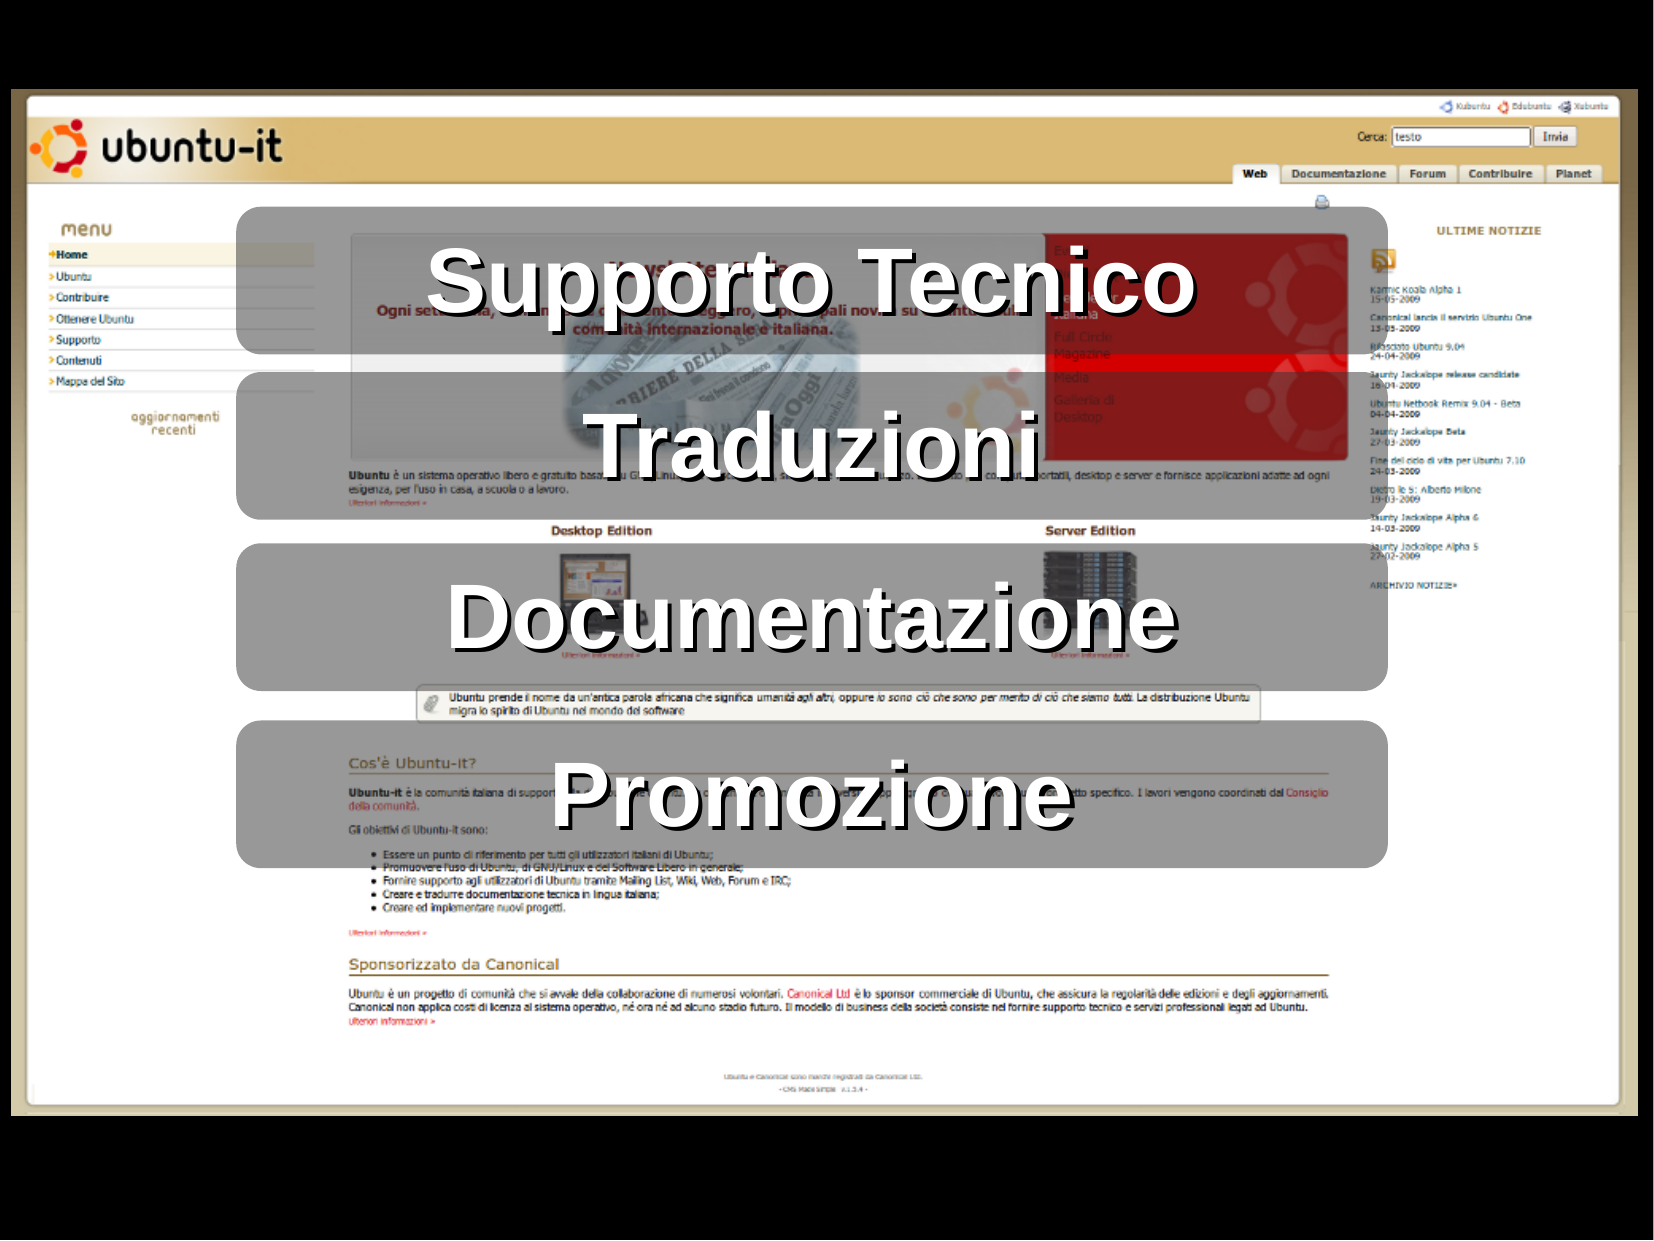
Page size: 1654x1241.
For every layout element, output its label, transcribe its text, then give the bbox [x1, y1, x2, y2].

text_box Promozione [236, 720, 1388, 869]
picture [11, 89, 1638, 1116]
text_box Supporto Tecnico [236, 206, 1388, 355]
text_box Documentazione [236, 543, 1388, 692]
text_box Traduzioni [236, 372, 1388, 520]
